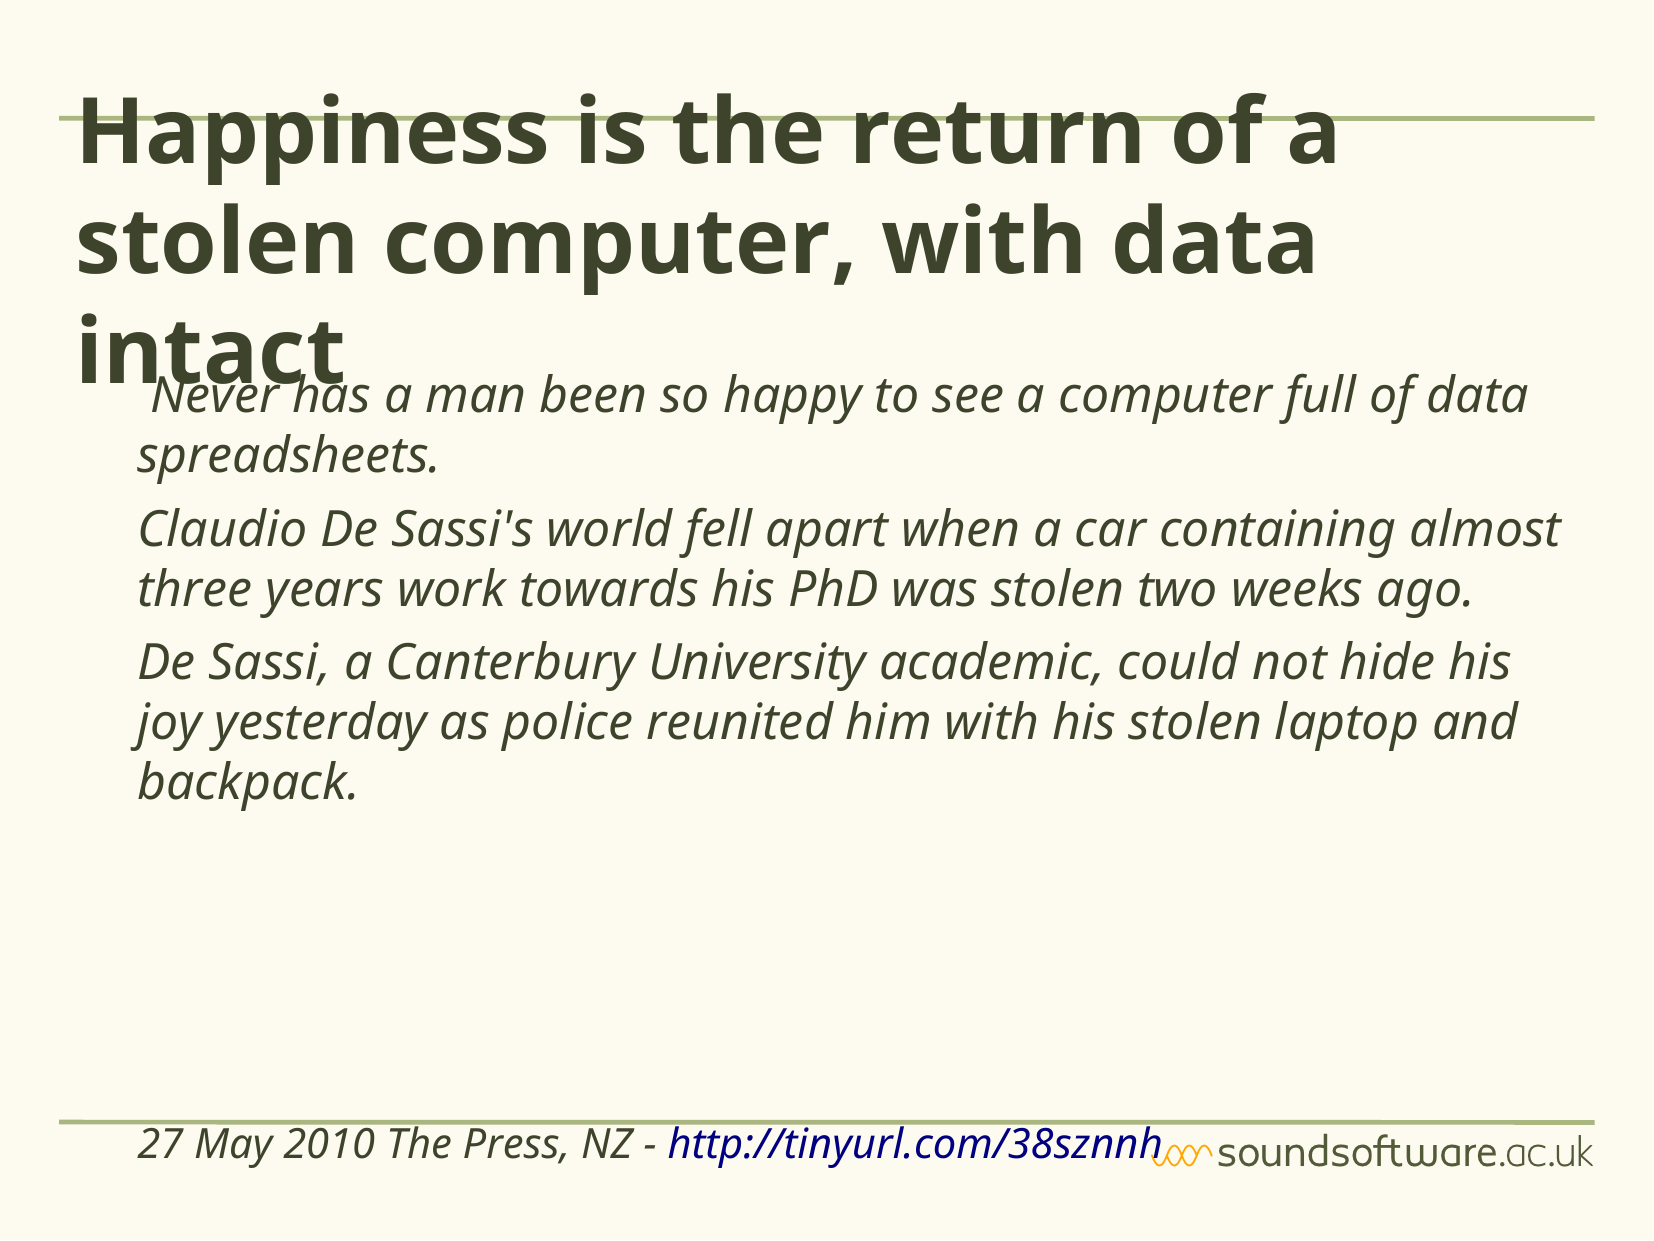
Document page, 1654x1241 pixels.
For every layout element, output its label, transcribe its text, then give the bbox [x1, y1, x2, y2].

title Happiness is the return of a stolen computer, with data intact [59, 118, 1594, 354]
list Never has a man been so happy to see a computer full of data spreadsheets. Claudio De Sassi's world fell apart when a car containing almost three years work towards his PhD was stolen two weeks ago. De Sassi, a Canterbury University academic, could not hide his joy yesterday as police reunited him with his stolen laptop and backpack. 27 May 2010 The Press, NZ - http://tinyurl.com/38sznnh [59, 354, 1594, 1191]
